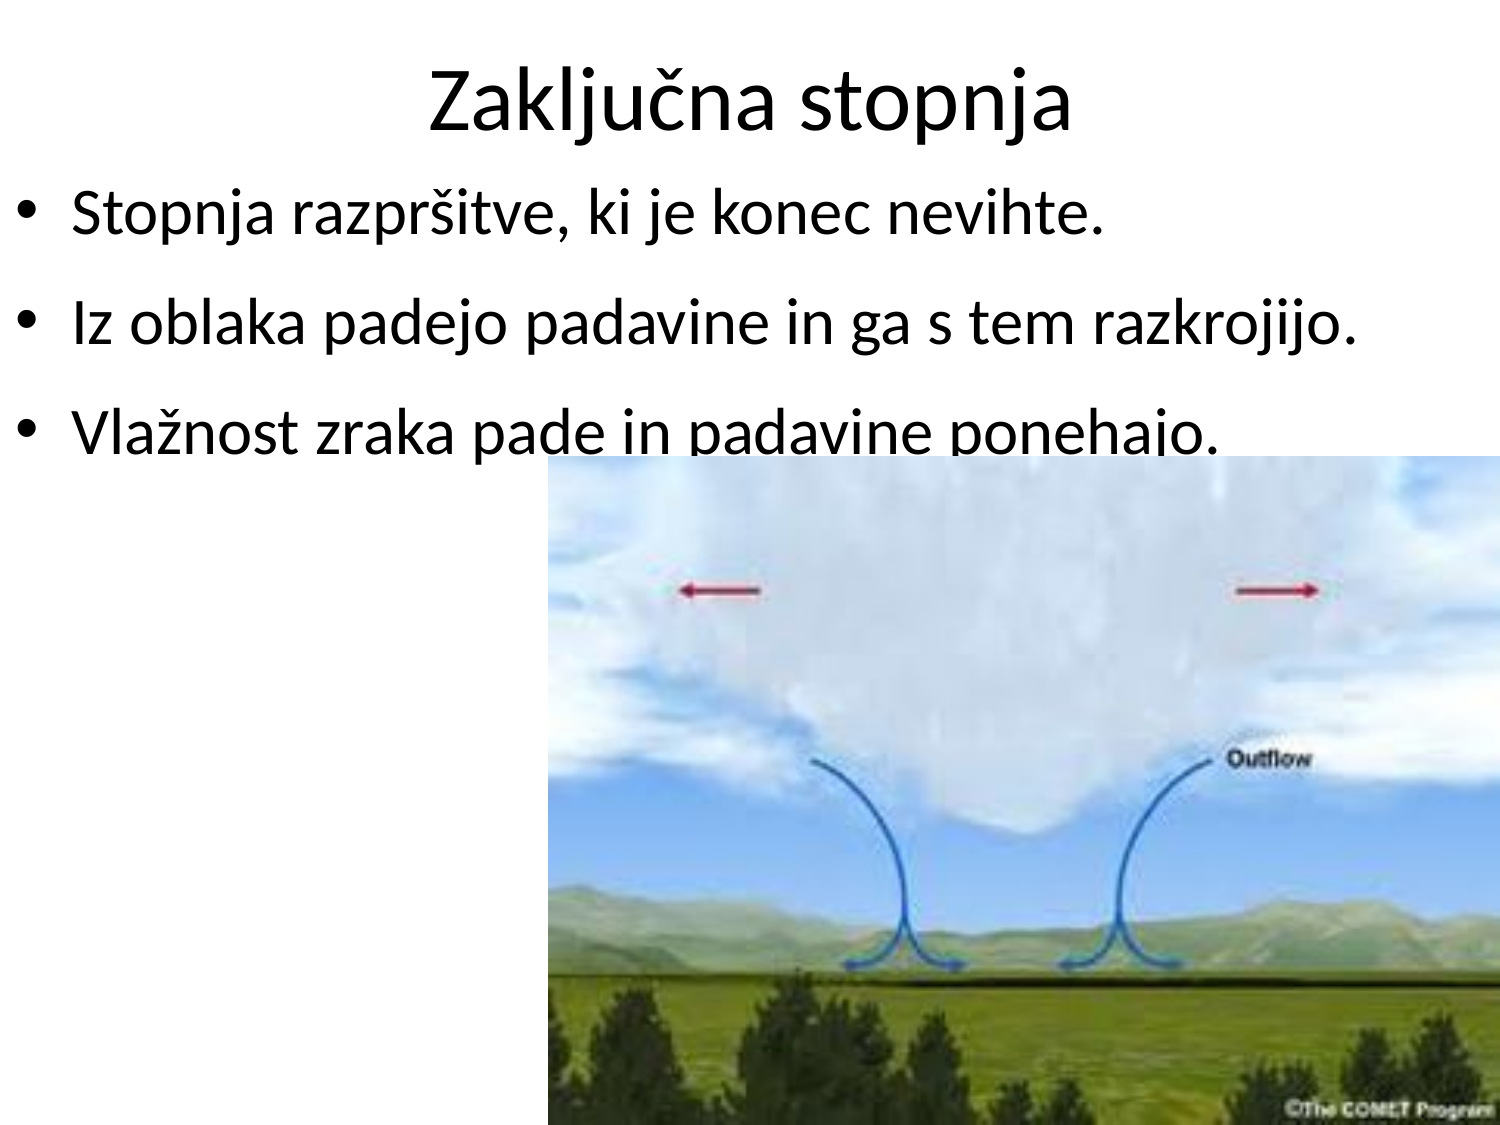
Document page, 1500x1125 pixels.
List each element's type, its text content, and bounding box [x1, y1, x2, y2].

picture [548, 456, 1500, 1125]
title Zaključna stopnja [76, 0, 1427, 160]
list Stopnja razpršitve, ki je konec nevihte. Iz oblaka padejo padavine in ga s tem razkrojijo. Vlažnost zraka pade in padavine ponehajo. [0, 160, 1500, 1125]
